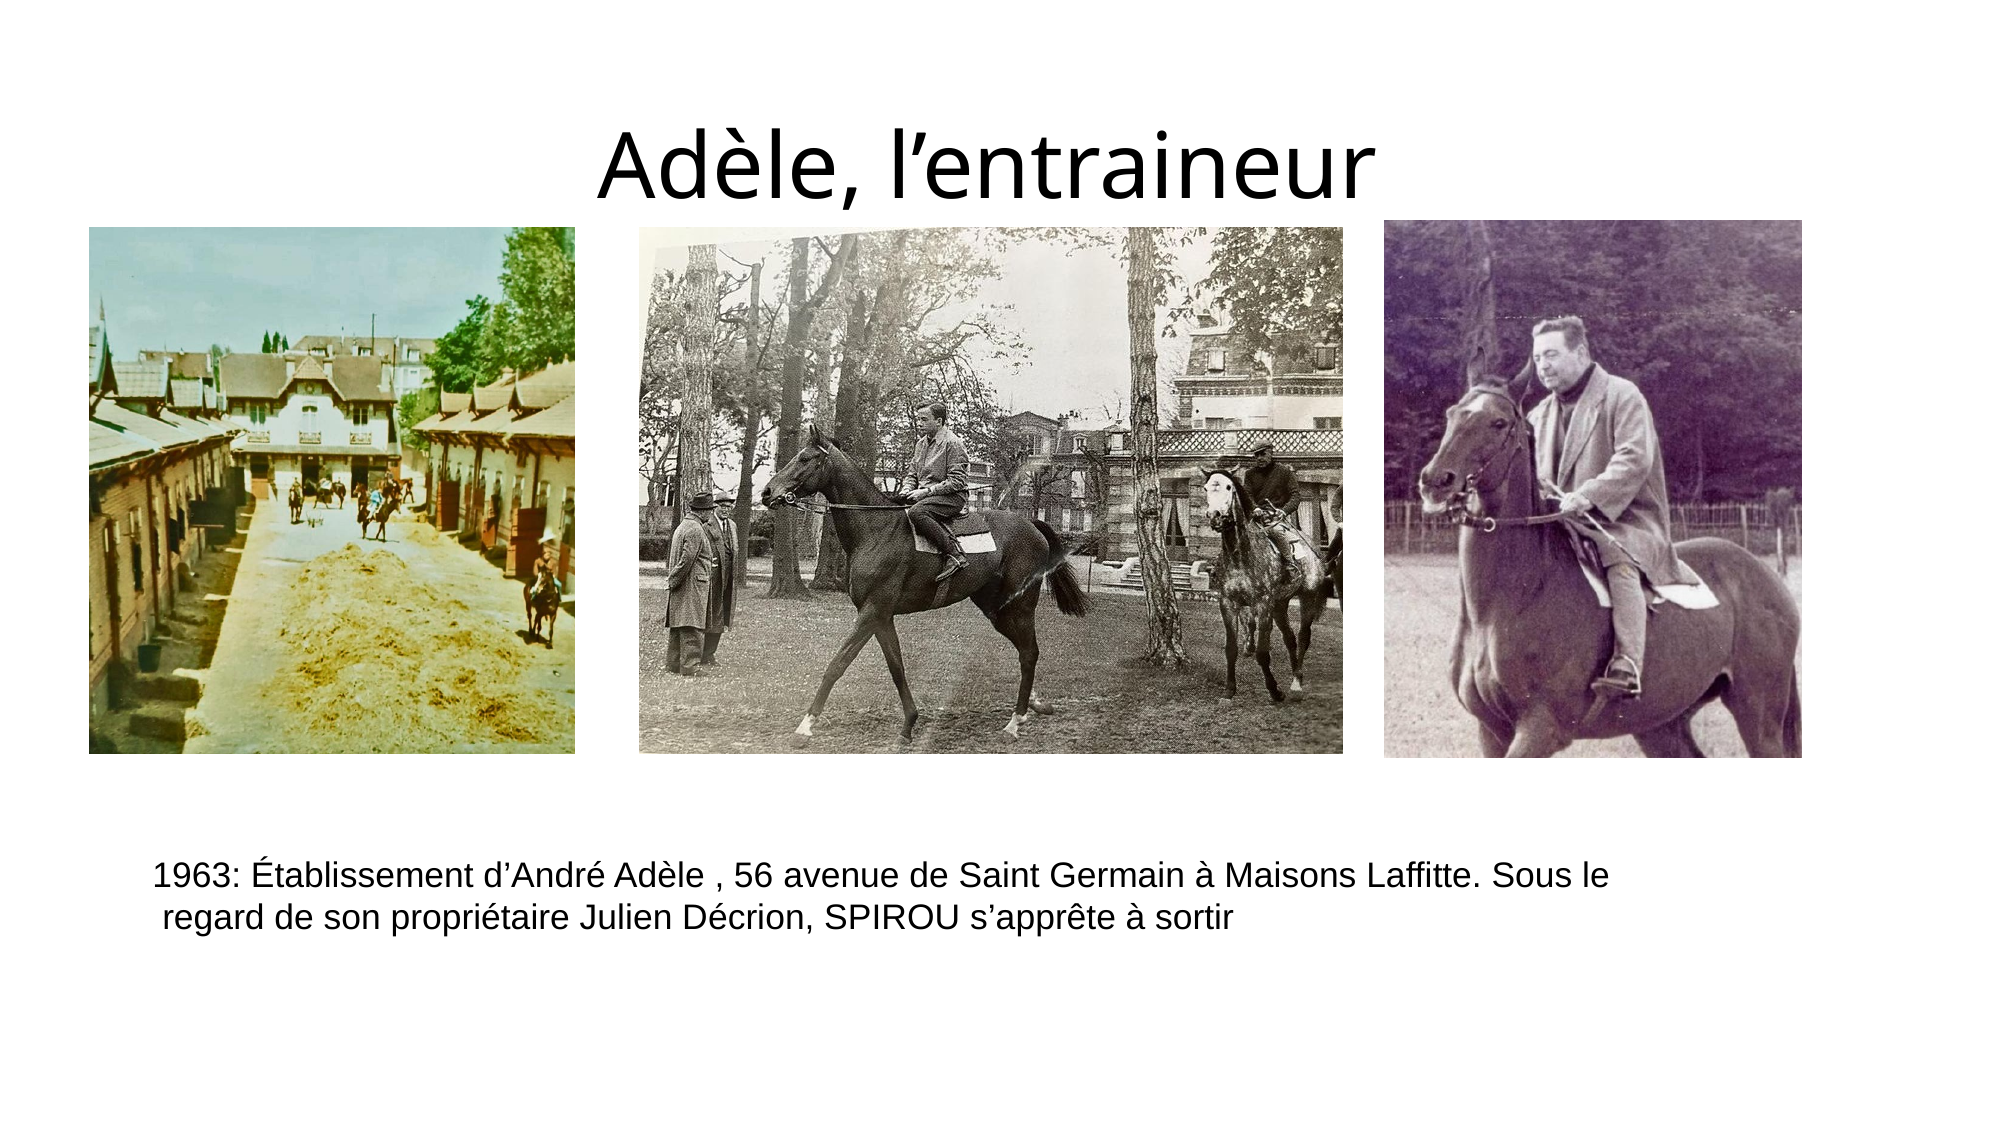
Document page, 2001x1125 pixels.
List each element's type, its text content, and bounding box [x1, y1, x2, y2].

title Adèle, l’entraineur [137, 59, 1863, 278]
list 1963: Établissement d’André Adèle , 56 avenue de Saint Germain à Maisons Laffitte. Sous le regard de son propriétaire Julien Décrion, SPIROU s’apprête à sortir [137, 299, 1863, 1014]
picture [639, 227, 1343, 754]
picture [89, 227, 575, 754]
picture [1384, 220, 1802, 758]
